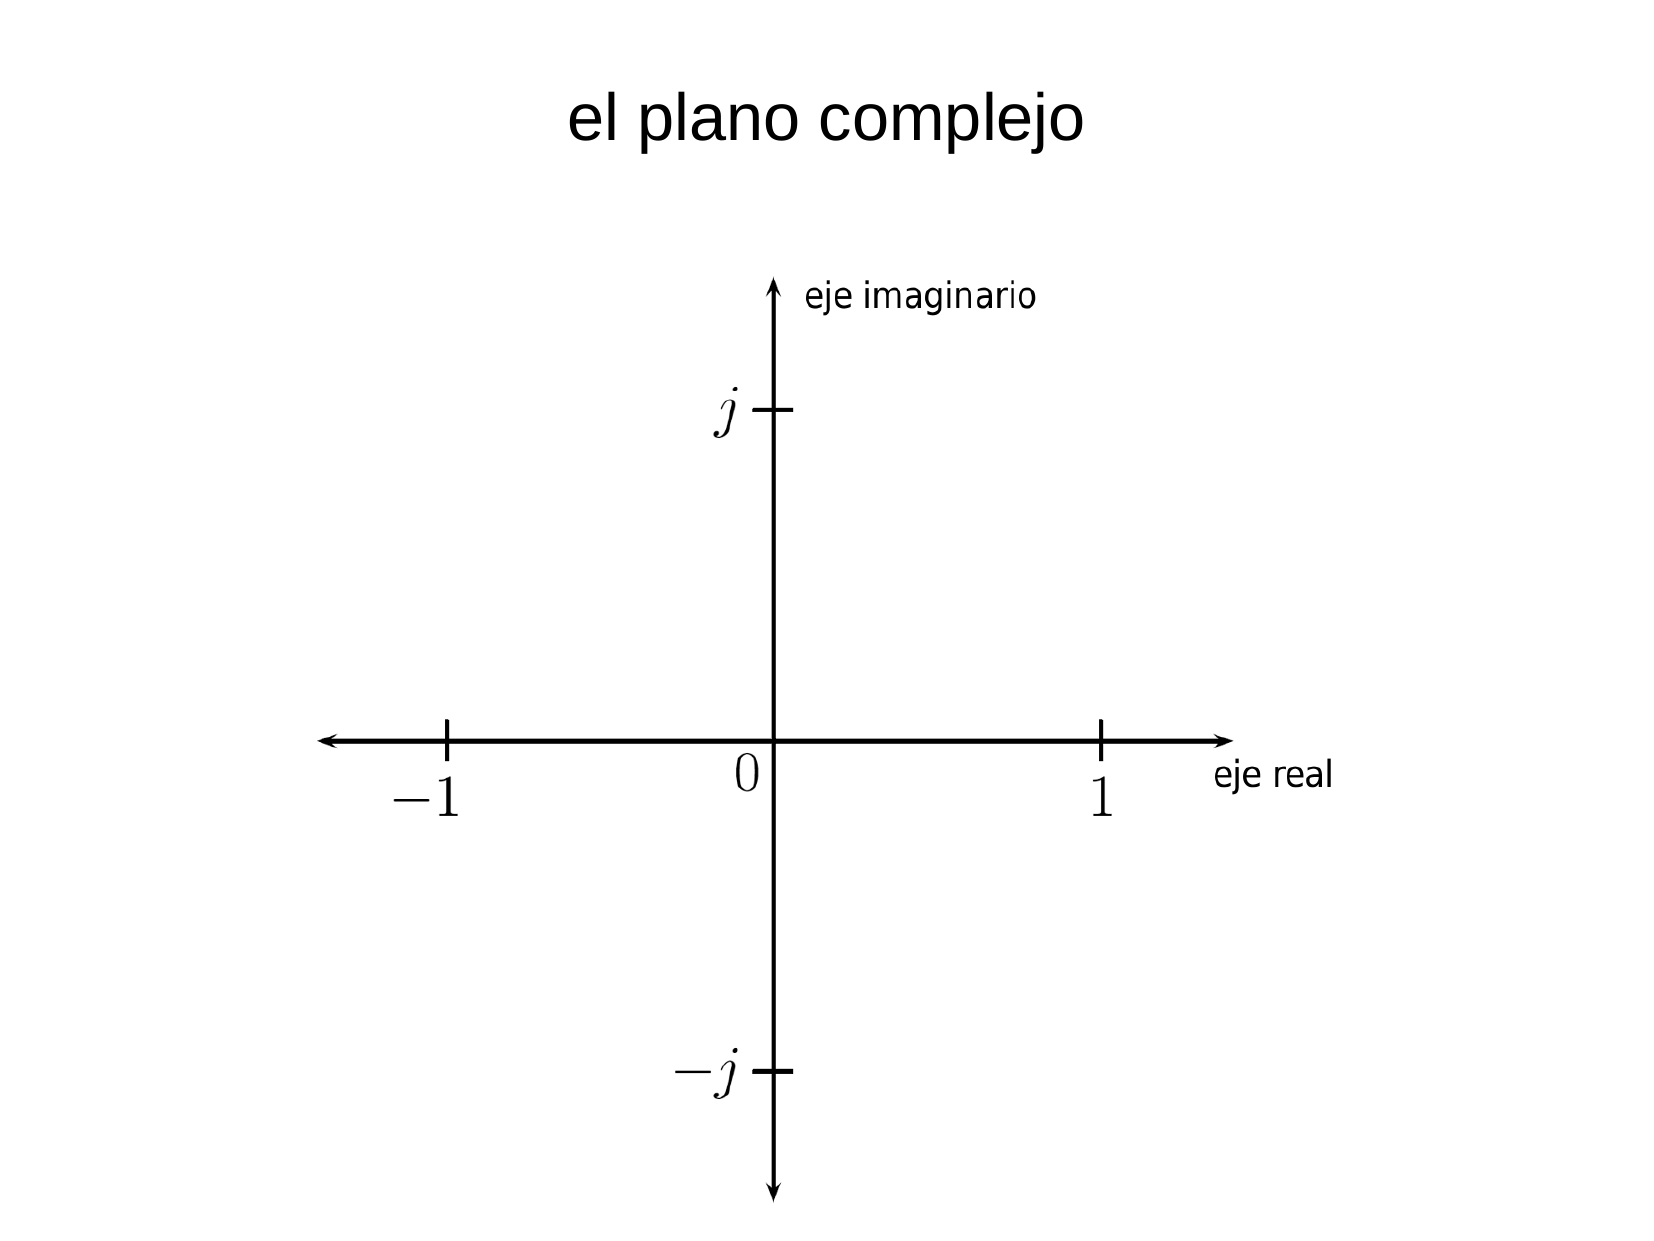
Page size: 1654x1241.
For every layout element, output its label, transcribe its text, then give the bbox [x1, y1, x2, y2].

title el plano complejo [82, 56, 1571, 178]
picture [304, 261, 1349, 1215]
